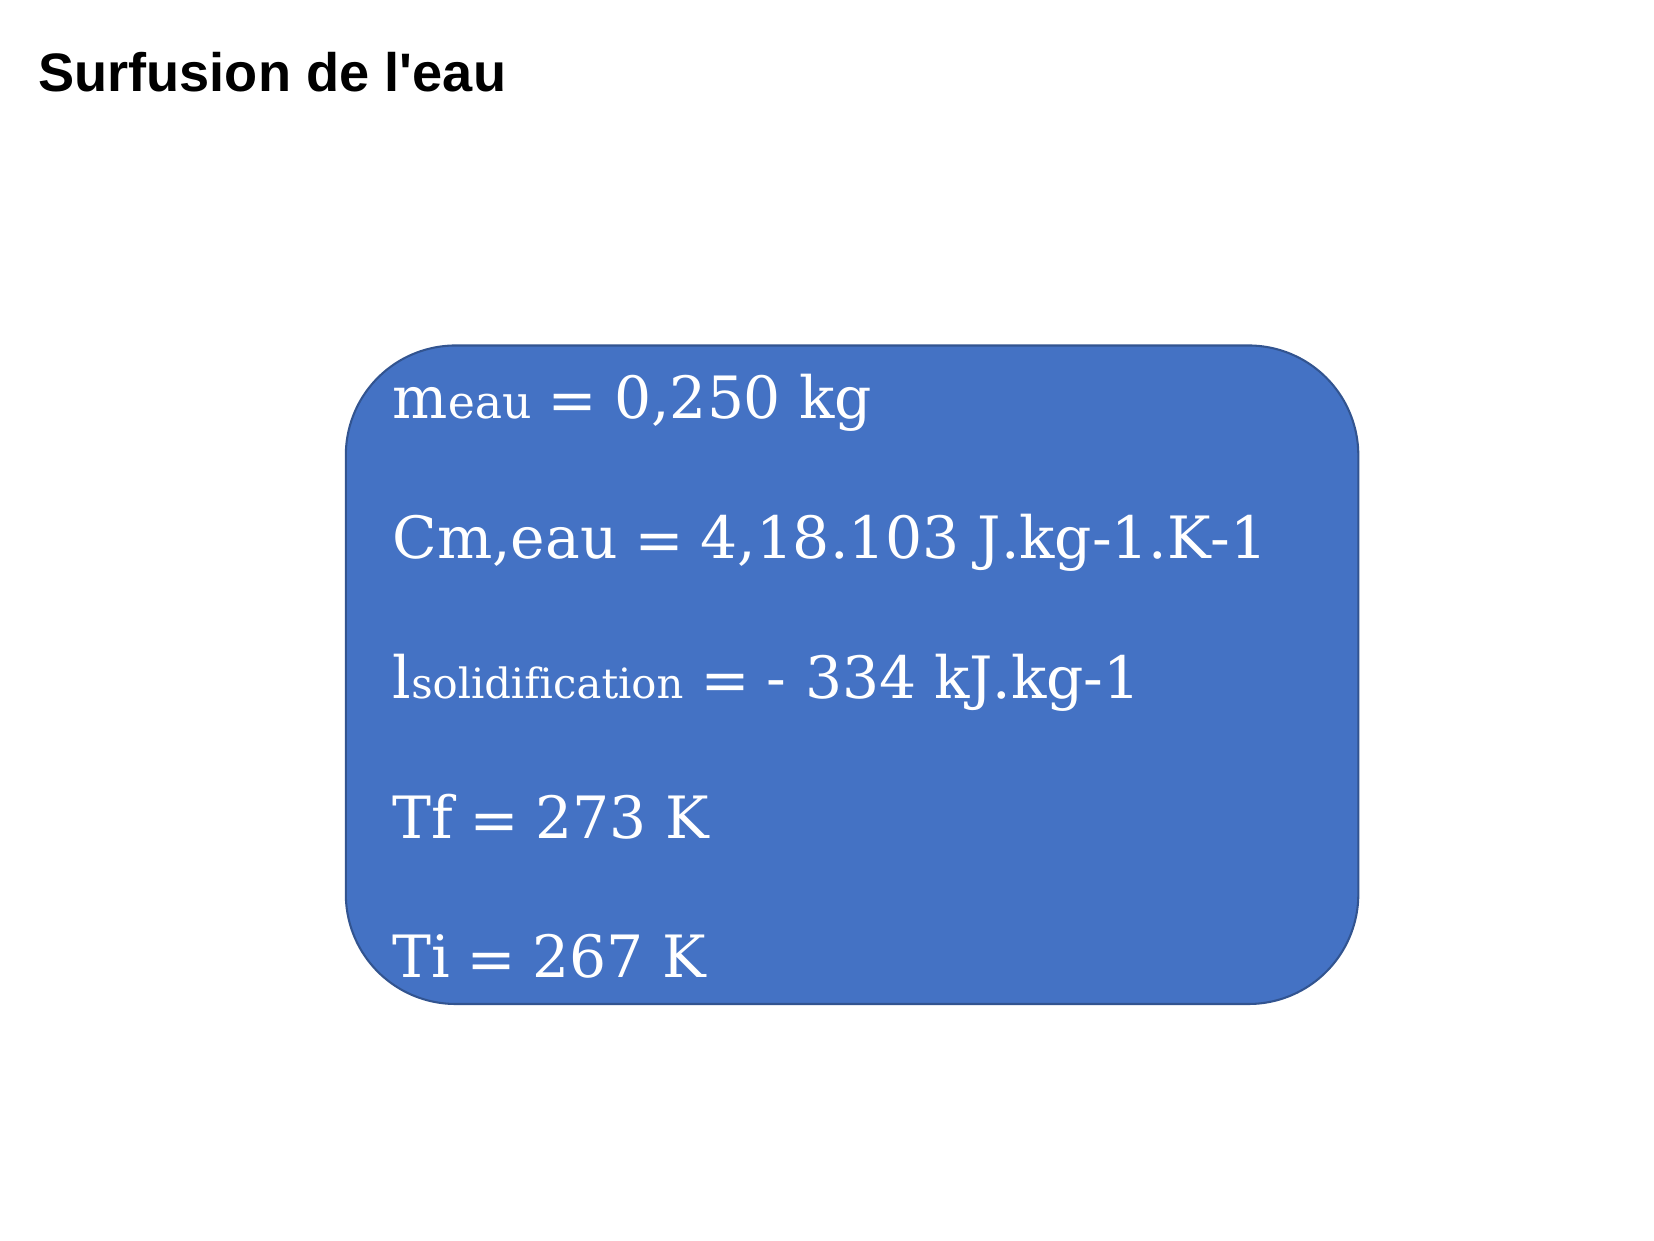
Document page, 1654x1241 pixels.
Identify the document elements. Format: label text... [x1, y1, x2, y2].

text_box meau = 0,250 kg Cm,eau = 4,18.103 J.kg-1.K-1 lsolidification = - 334 kJ.kg-1 Tf = 273 K Ti = 267 K [345, 345, 1359, 1004]
text_box Surfusion de l'eau [23, 35, 804, 113]
